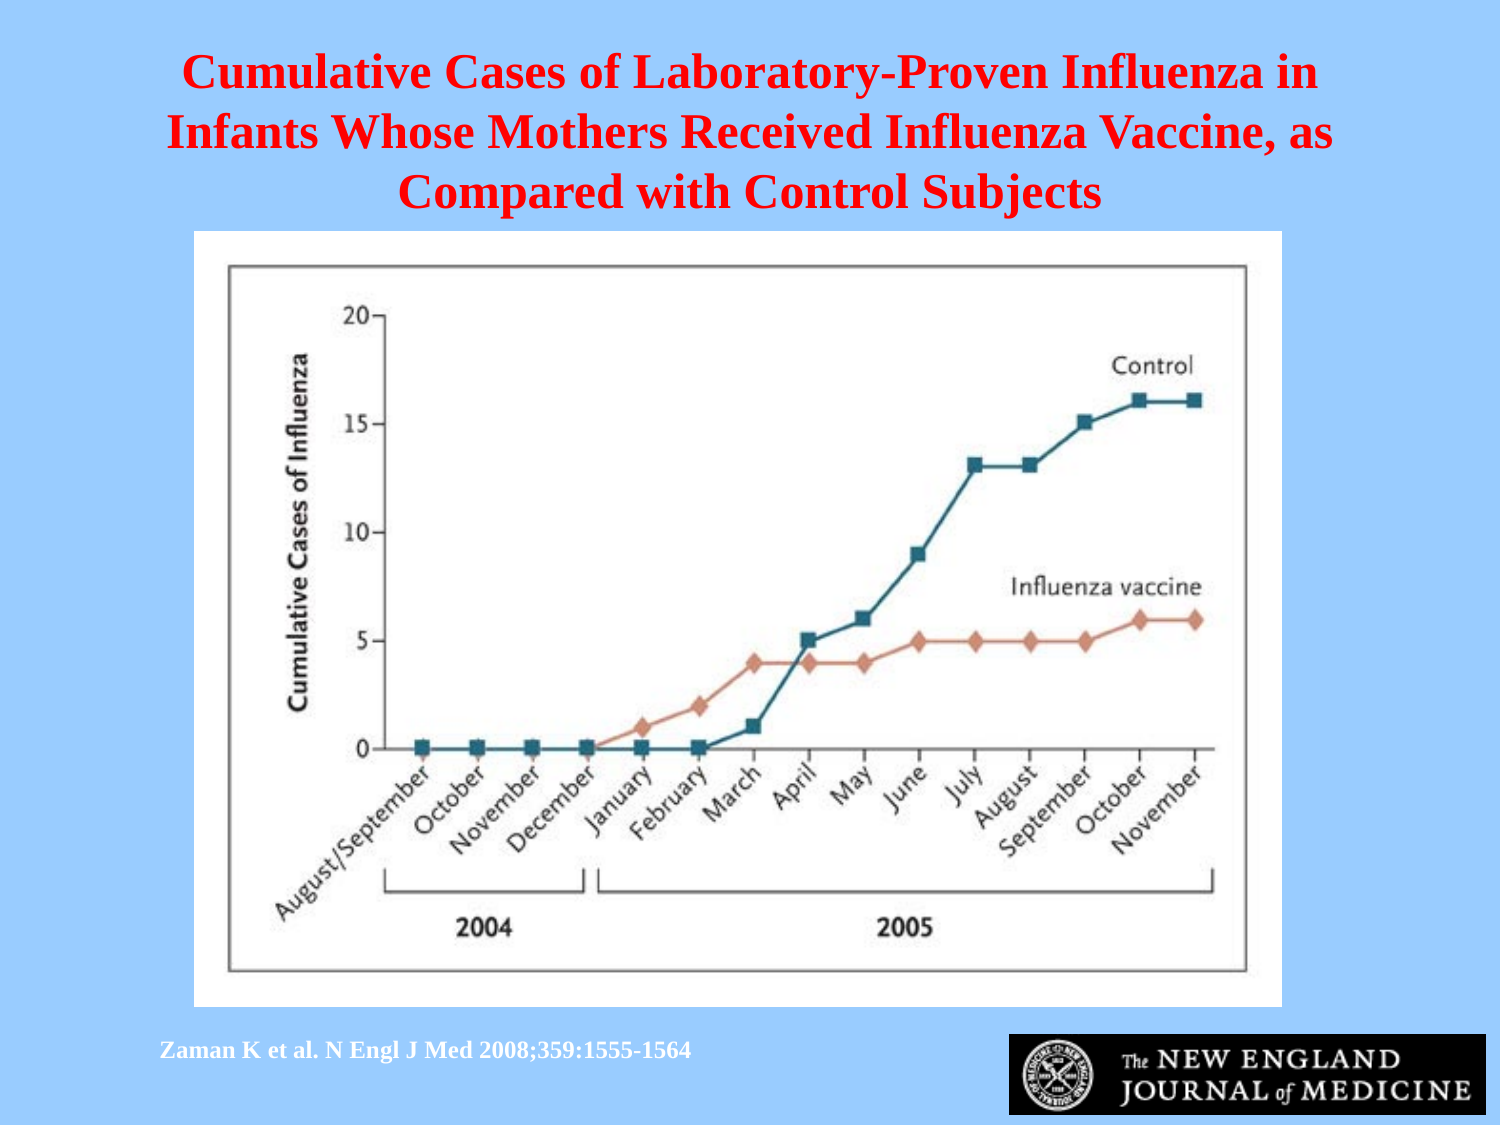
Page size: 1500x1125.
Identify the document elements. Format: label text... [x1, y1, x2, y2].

title Cumulative Cases of Laboratory-Proven Influenza in Infants Whose Mothers Received Influenza Vaccine, as Compared with Control Subjects [112, 31, 1388, 219]
picture [1009, 1034, 1486, 1115]
text_box Zaman K et al. N Engl J Med 2008;359:1555-1564 [159, 1034, 1009, 1065]
picture [194, 231, 1282, 1007]
